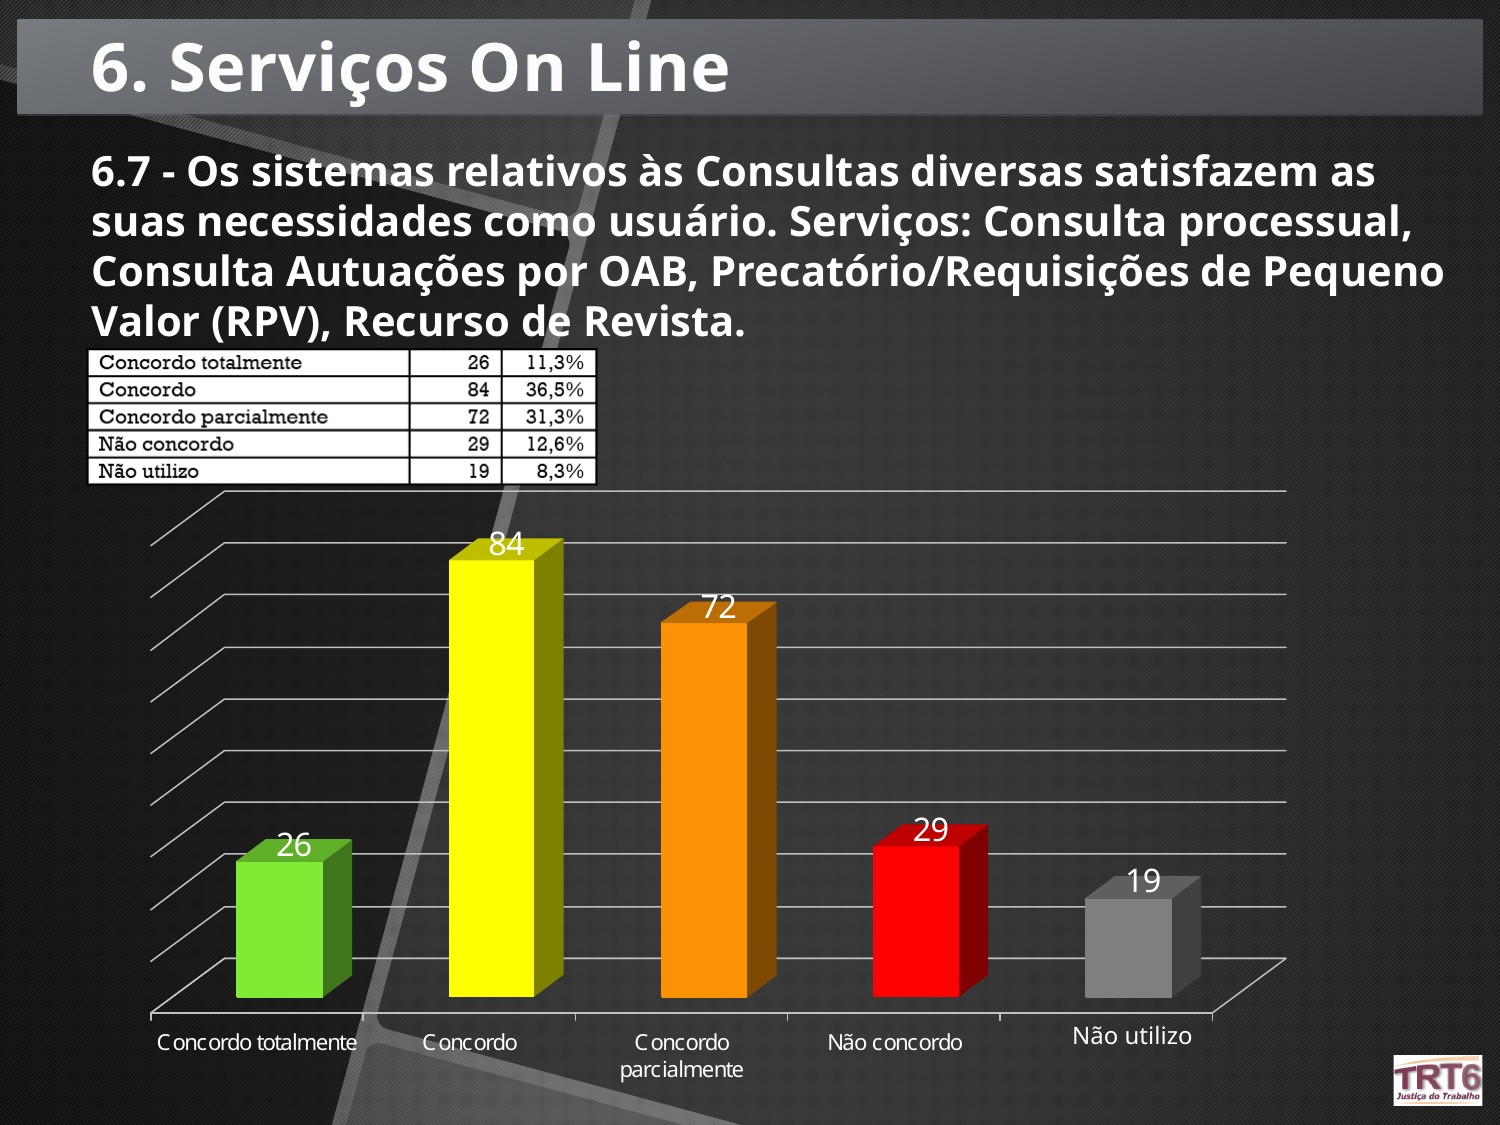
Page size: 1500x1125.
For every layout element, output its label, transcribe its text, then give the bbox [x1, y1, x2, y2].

text_box 6.7 - Os sistemas relativos às Consultas diversas satisfazem as suas necessidades como usuário. Serviços: Consulta processual, Consulta Autuações por OAB, Precatório/Requisições de Pequeno Valor (RPV), Recurso de Revista. [76, 137, 1471, 353]
picture [1393, 1055, 1483, 1106]
picture [86, 353, 599, 496]
text_box [18, 19, 1482, 114]
text_box 6. Serviços On Line [77, 18, 1500, 113]
text_box Não utilizo [1057, 1013, 1210, 1059]
chart [97, 461, 1353, 1125]
